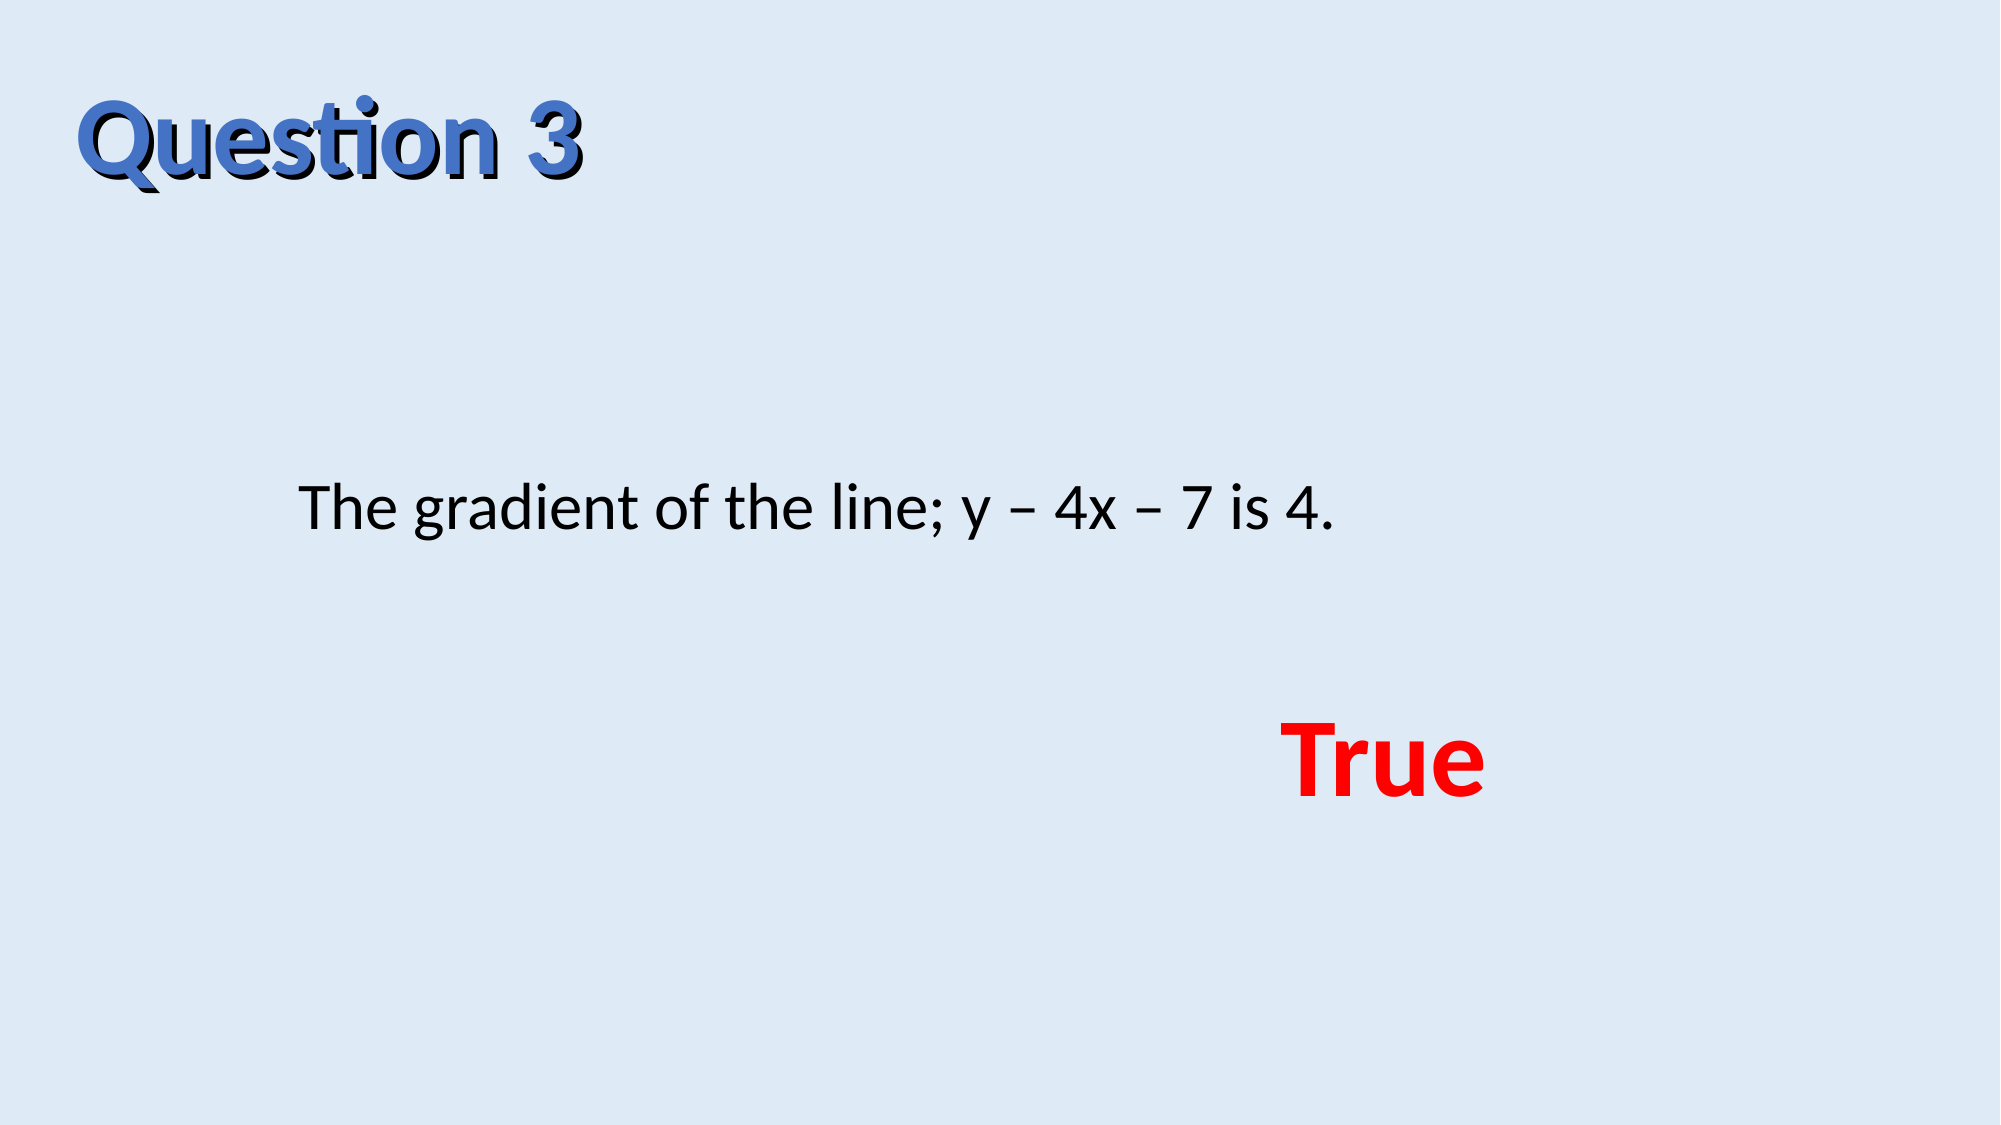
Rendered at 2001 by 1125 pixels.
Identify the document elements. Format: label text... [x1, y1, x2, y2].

text_box True [1265, 676, 1502, 826]
text_box The gradient of the line; y – 4x – 7 is 4. [283, 455, 1366, 551]
text_box Question 3 [60, 55, 597, 205]
